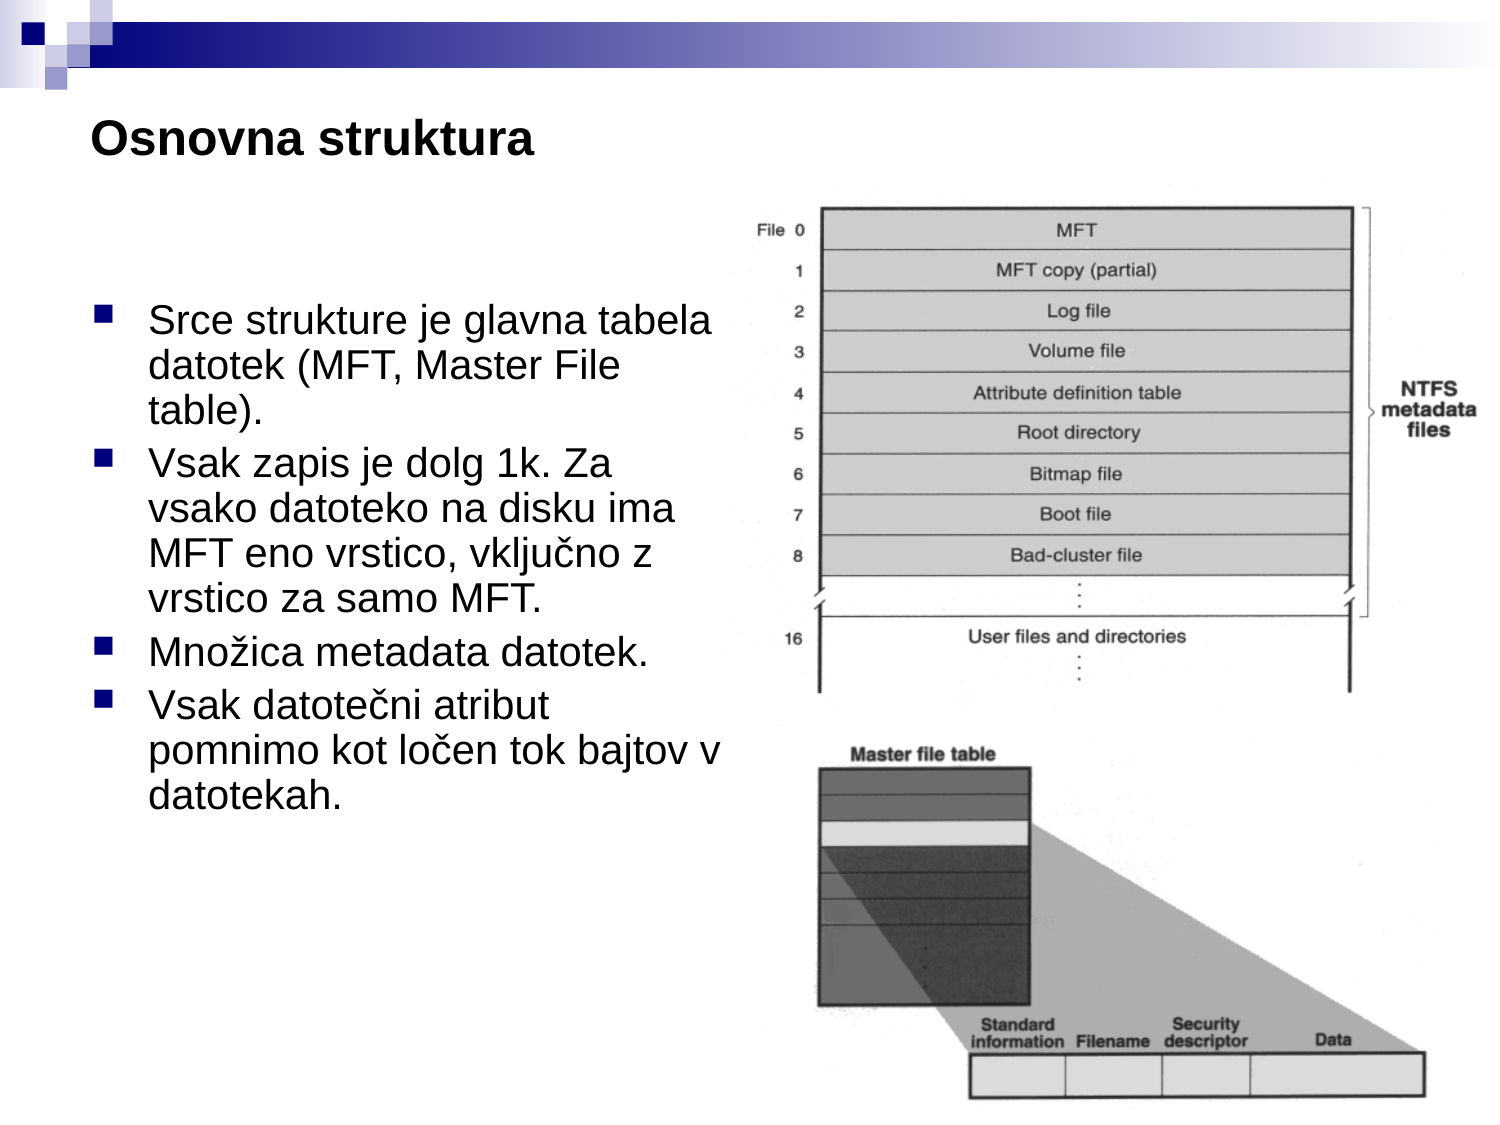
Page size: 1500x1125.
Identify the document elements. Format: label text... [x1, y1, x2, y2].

list Srce strukture je glavna tabela datotek (MFT, Master File table). Vsak zapis je dolg 1k. Za vsako datoteko na disku ima MFT eno vrstico, vključno z vrstico za samo MFT. Množica metadata datotek. Vsak datotečni atribut pomnimo kot ločen tok bajtov v datotekah. [76, 290, 740, 1094]
picture [726, 172, 1500, 716]
picture [761, 724, 1465, 1125]
title Osnovna struktura [75, 75, 1425, 197]
